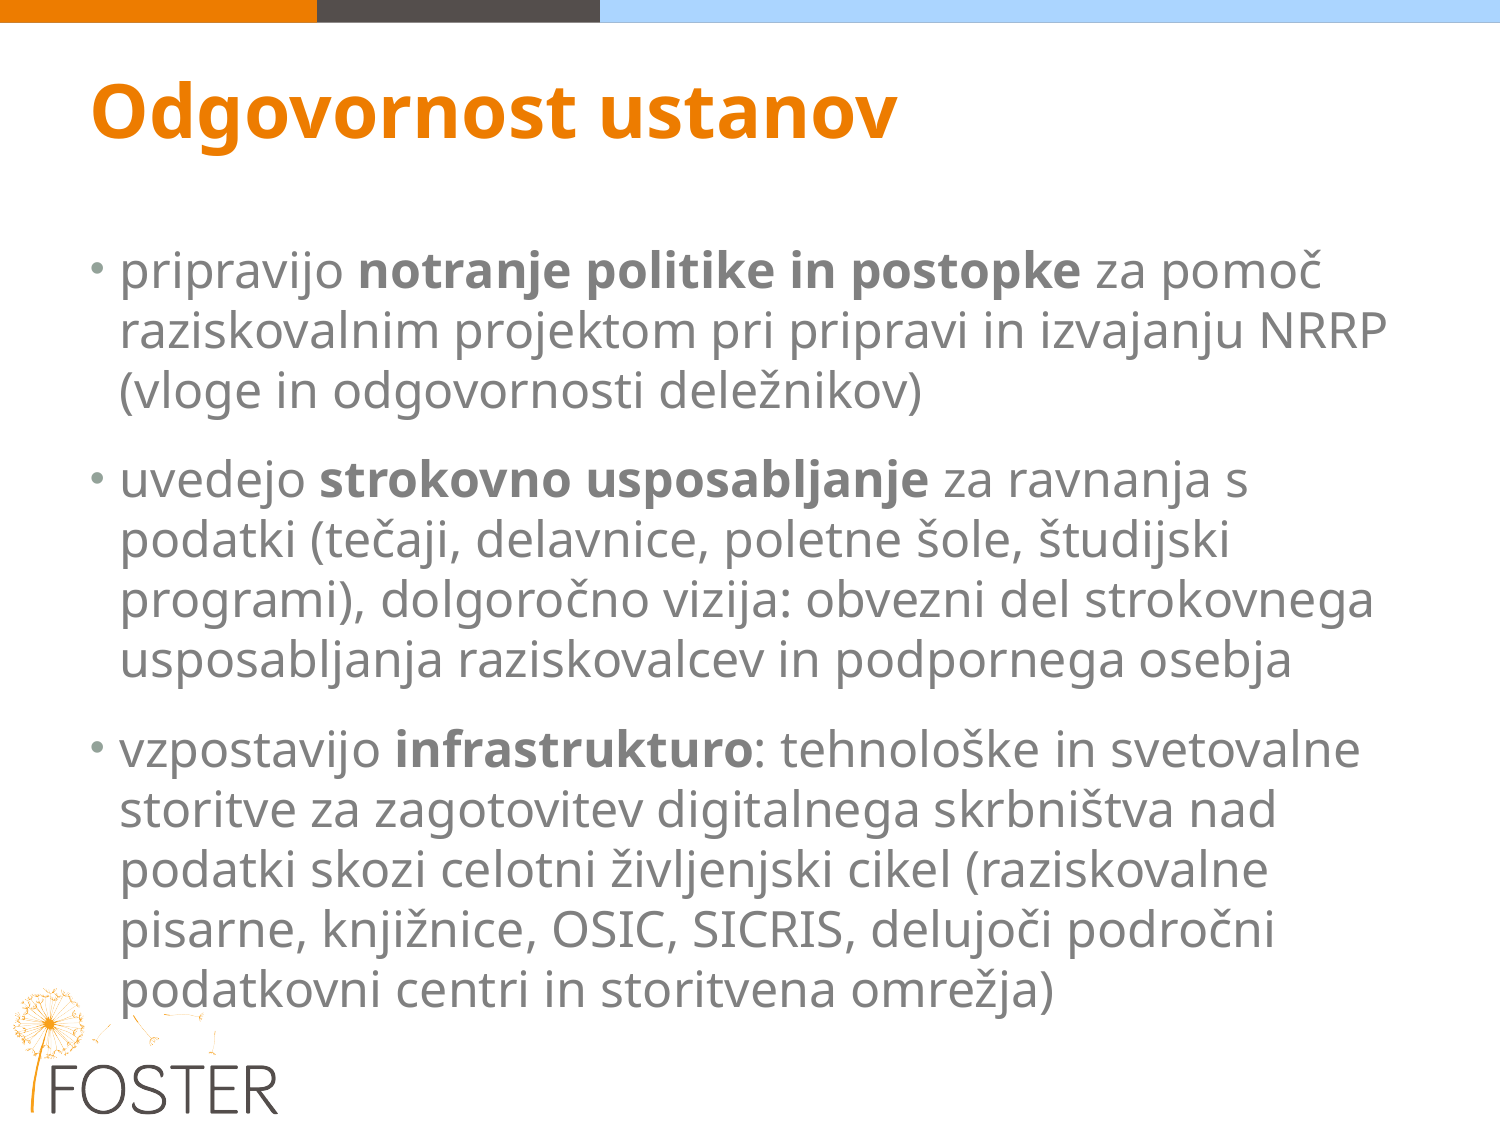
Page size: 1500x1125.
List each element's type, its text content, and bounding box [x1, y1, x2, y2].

list pripravijo notranje politike in postopke za pomoč raziskovalnim projektom pri pripravi in izvajanju NRRP (vloge in odgovornosti deležnikov) uvedejo strokovno usposabljanje za ravnanja s podatki (tečaji, delavnice, poletne šole, študijski programi), dolgoročno vizija: obvezni del strokovnega usposabljanja raziskovalcev in podpornega osebja vzpostavijo infrastrukturo: tehnološke in svetovalne storitve za zagotovitev digitalnega skrbništva nad podatki skozi celotni življenjski cikel (raziskovalne pisarne, knjižnice, OSIC, SICRIS, delujoči področni podatkovni centri in storitvena omrežja) [75, 230, 1425, 1031]
title Odgovornost ustanov [75, 55, 1425, 219]
picture [13, 988, 278, 1125]
